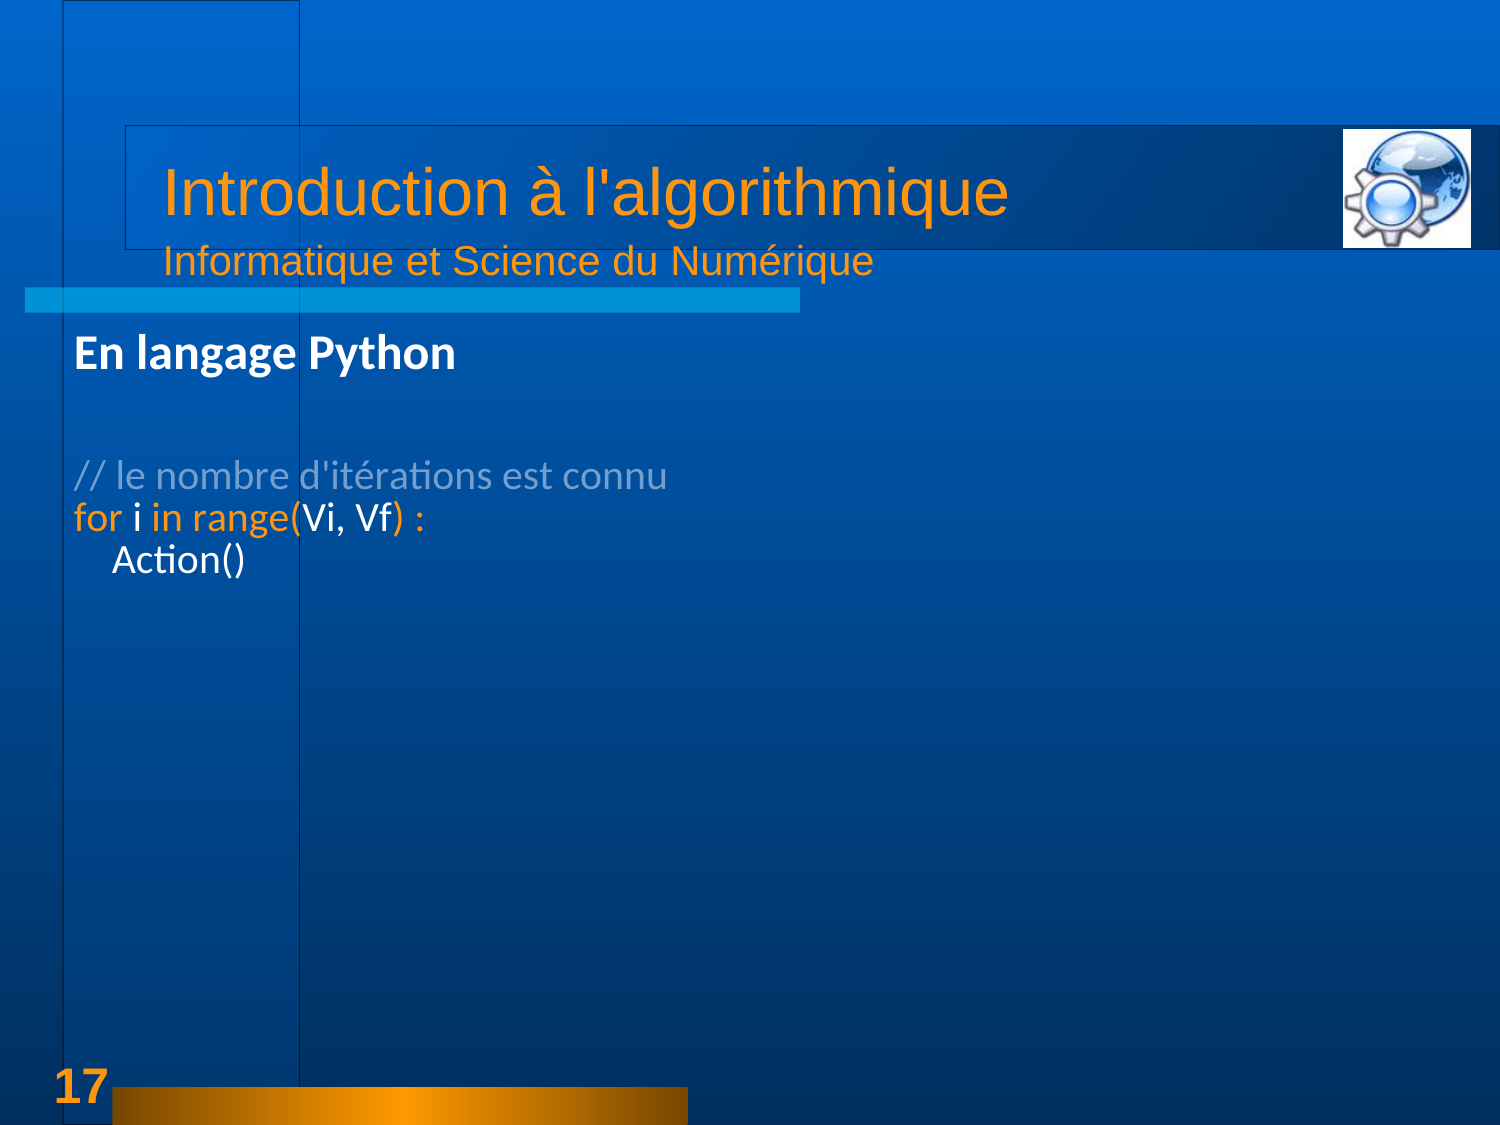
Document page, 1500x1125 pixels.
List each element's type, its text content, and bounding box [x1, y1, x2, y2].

picture [1343, 129, 1471, 248]
text_box En langage Python [59, 324, 739, 414]
text_box // le nombre d'itérations est connu for i in range(Vi, Vf) : Action() [59, 451, 709, 857]
